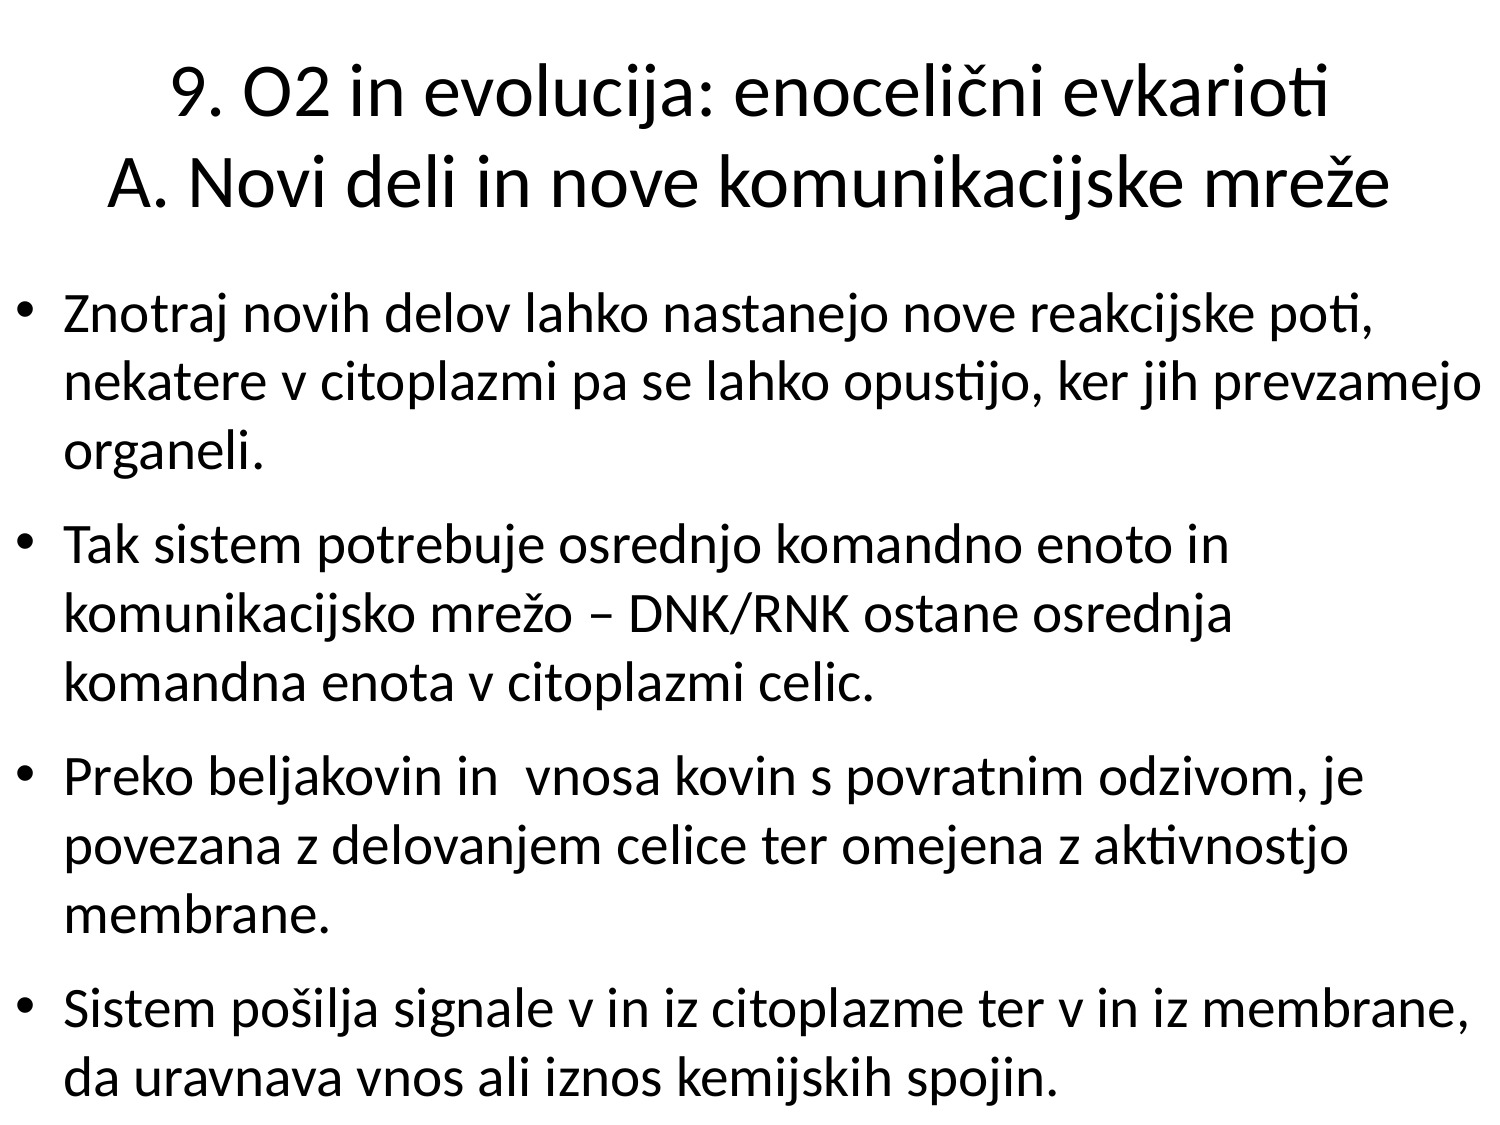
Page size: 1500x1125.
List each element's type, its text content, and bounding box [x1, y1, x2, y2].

list Znotraj novih delov lahko nastanejo nove reakcijske poti, nekatere v citoplazmi pa se lahko opustijo, ker jih prevzamejo organeli. Tak sistem potrebuje osrednjo komandno enoto in komunikacijsko mrežo – DNK/RNK ostane osrednja komandna enota v citoplazmi celic. Preko beljakovin in vnosa kovin s povratnim odzivom, je povezana z delovanjem celice ter omejena z aktivnostjo membrane. Sistem pošilja signale v in iz citoplazme ter v in iz membrane, da uravnava vnos ali iznos kemijskih spojin. [0, 267, 1500, 1125]
title 9. O2 in evolucija: enocelični evkarioti A. Novi deli in nove komunikacijske mreže [0, 30, 1500, 233]
